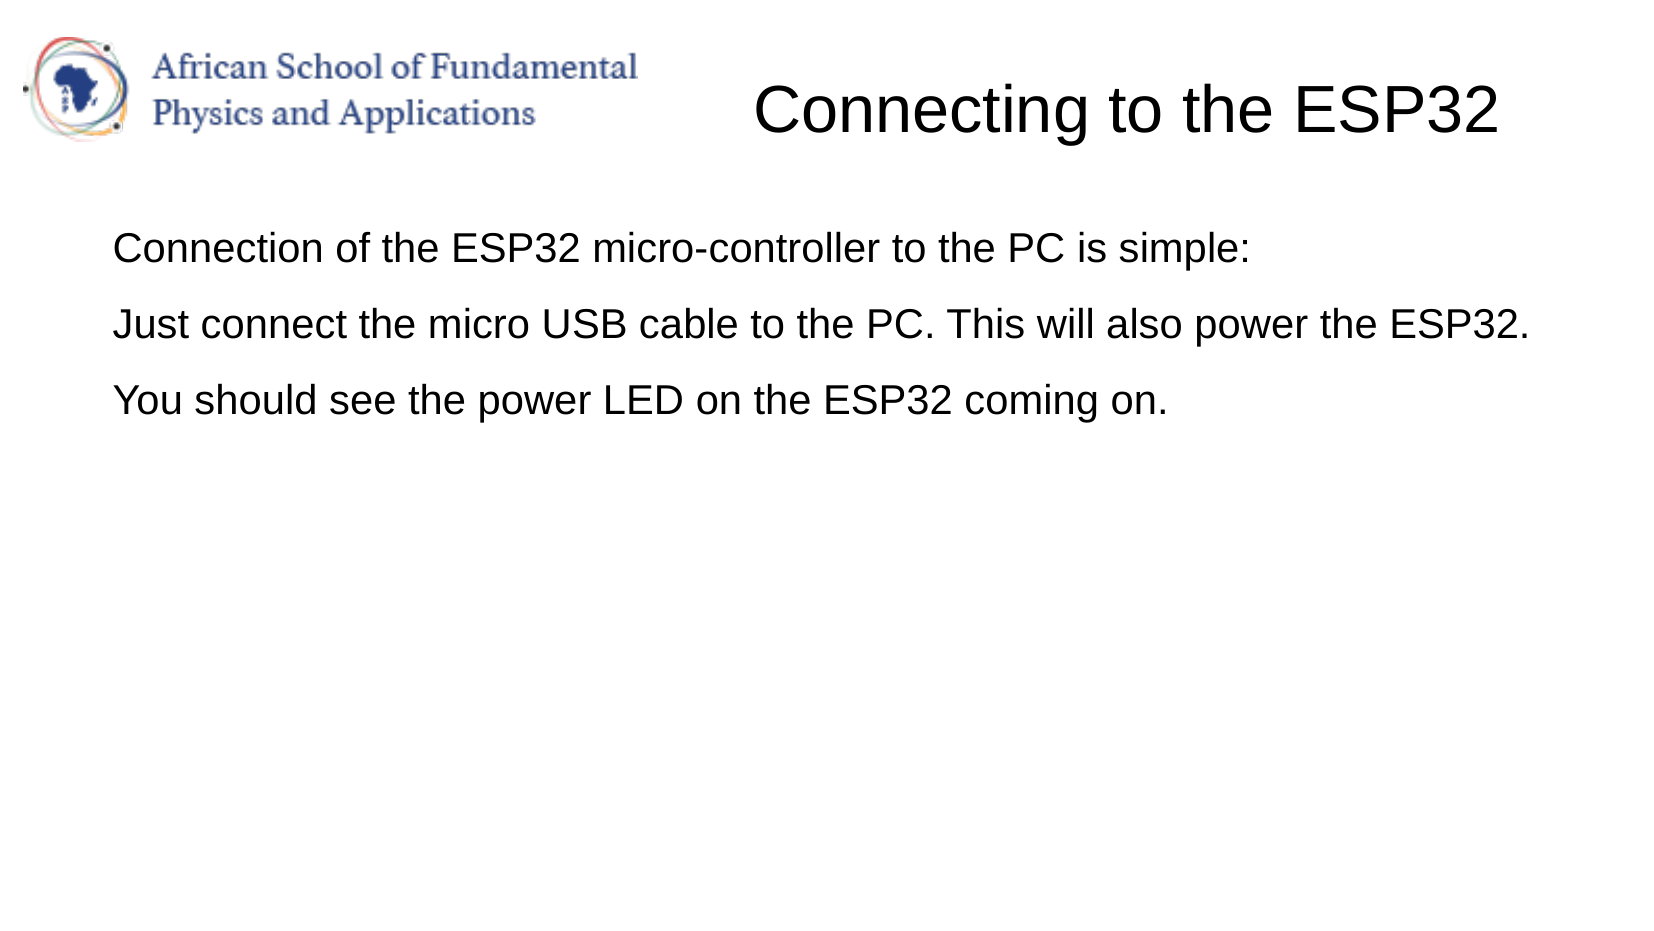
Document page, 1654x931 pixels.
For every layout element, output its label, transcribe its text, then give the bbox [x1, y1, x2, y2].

title Connecting to the ESP32 [679, 32, 1576, 188]
list Connection of the ESP32 micro-controller to the PC is simple: Just connect the micro USB cable to the PC. This will also power the ESP32. You should see the power LED on the ESP32 coming on. [112, 225, 1601, 765]
picture [23, 37, 638, 142]
